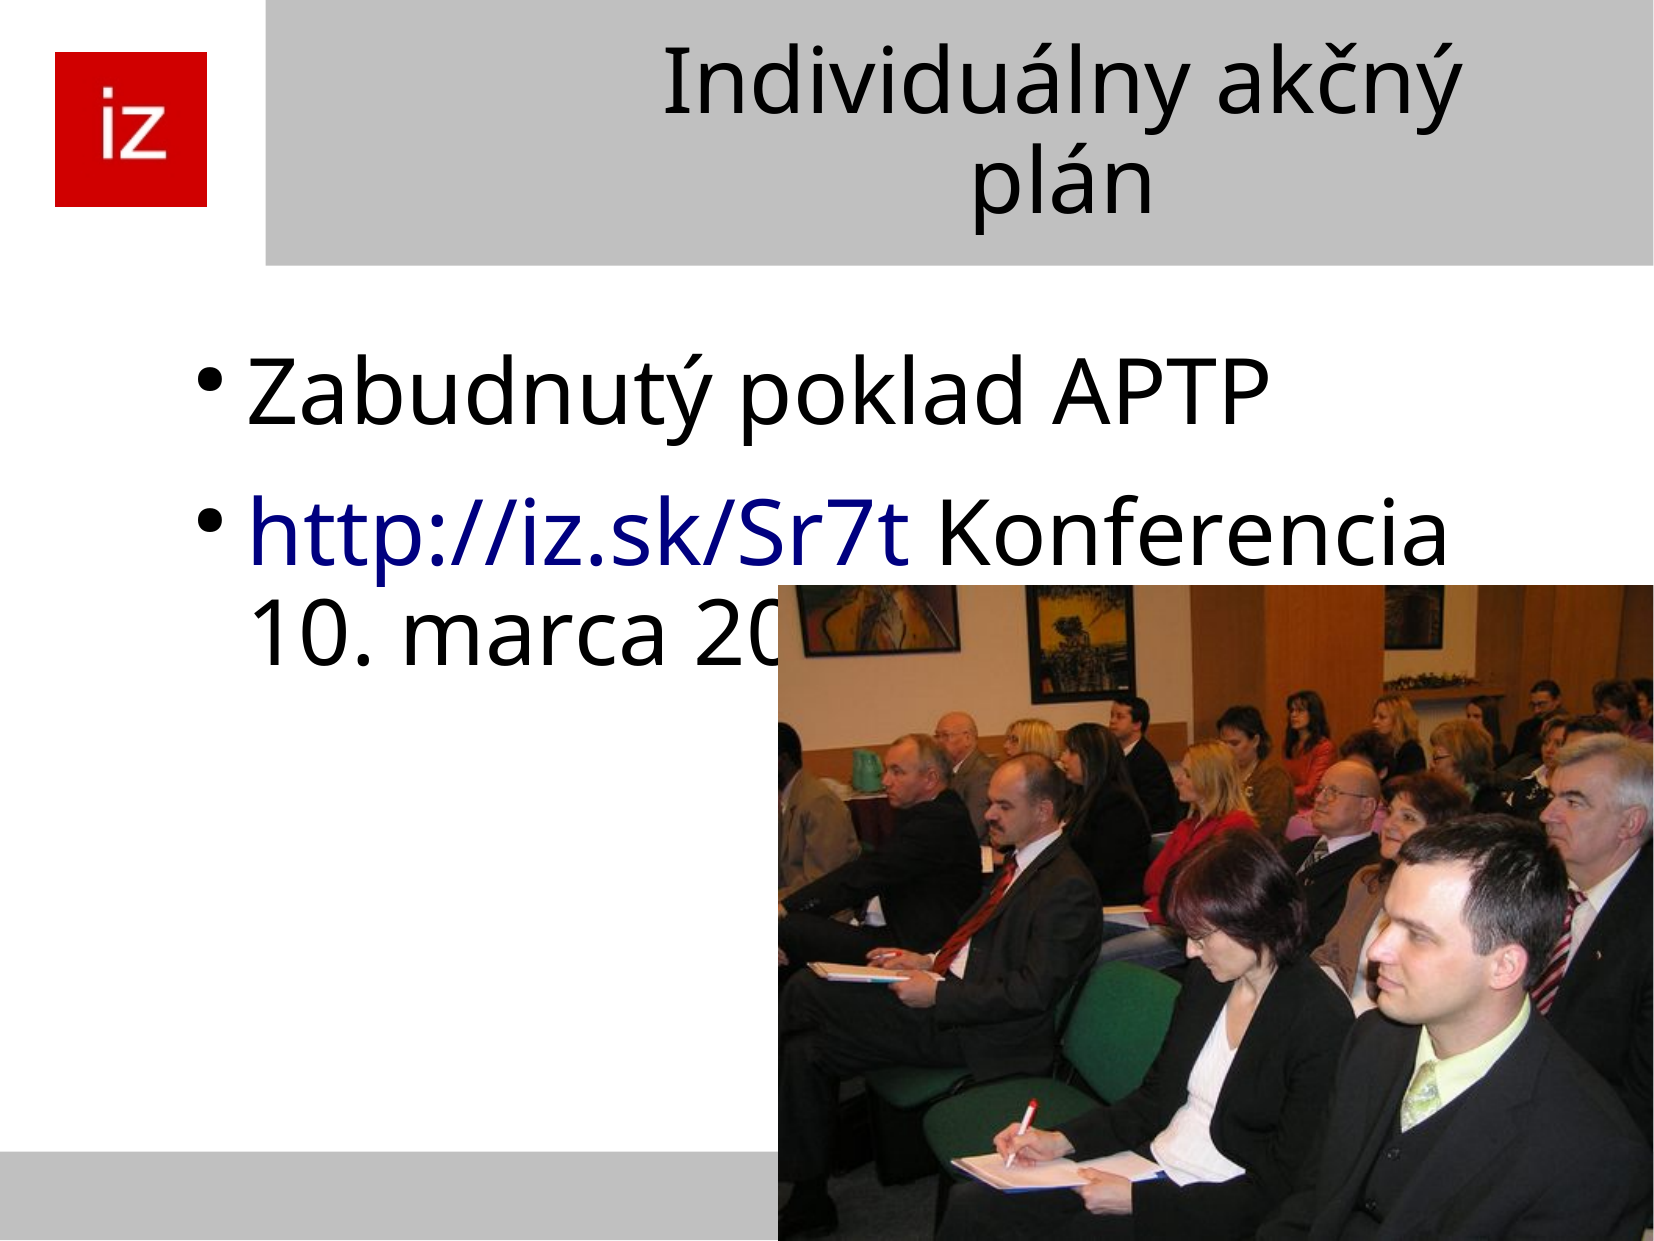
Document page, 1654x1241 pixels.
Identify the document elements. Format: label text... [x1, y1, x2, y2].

picture [778, 585, 1654, 1241]
list Zabudnutý poklad APTP http://iz.sk/Sr7t Konferencia 10. marca 2008 [121, 344, 1533, 1126]
title Individuálny akčný plán [561, 29, 1565, 237]
picture [55, 52, 207, 207]
